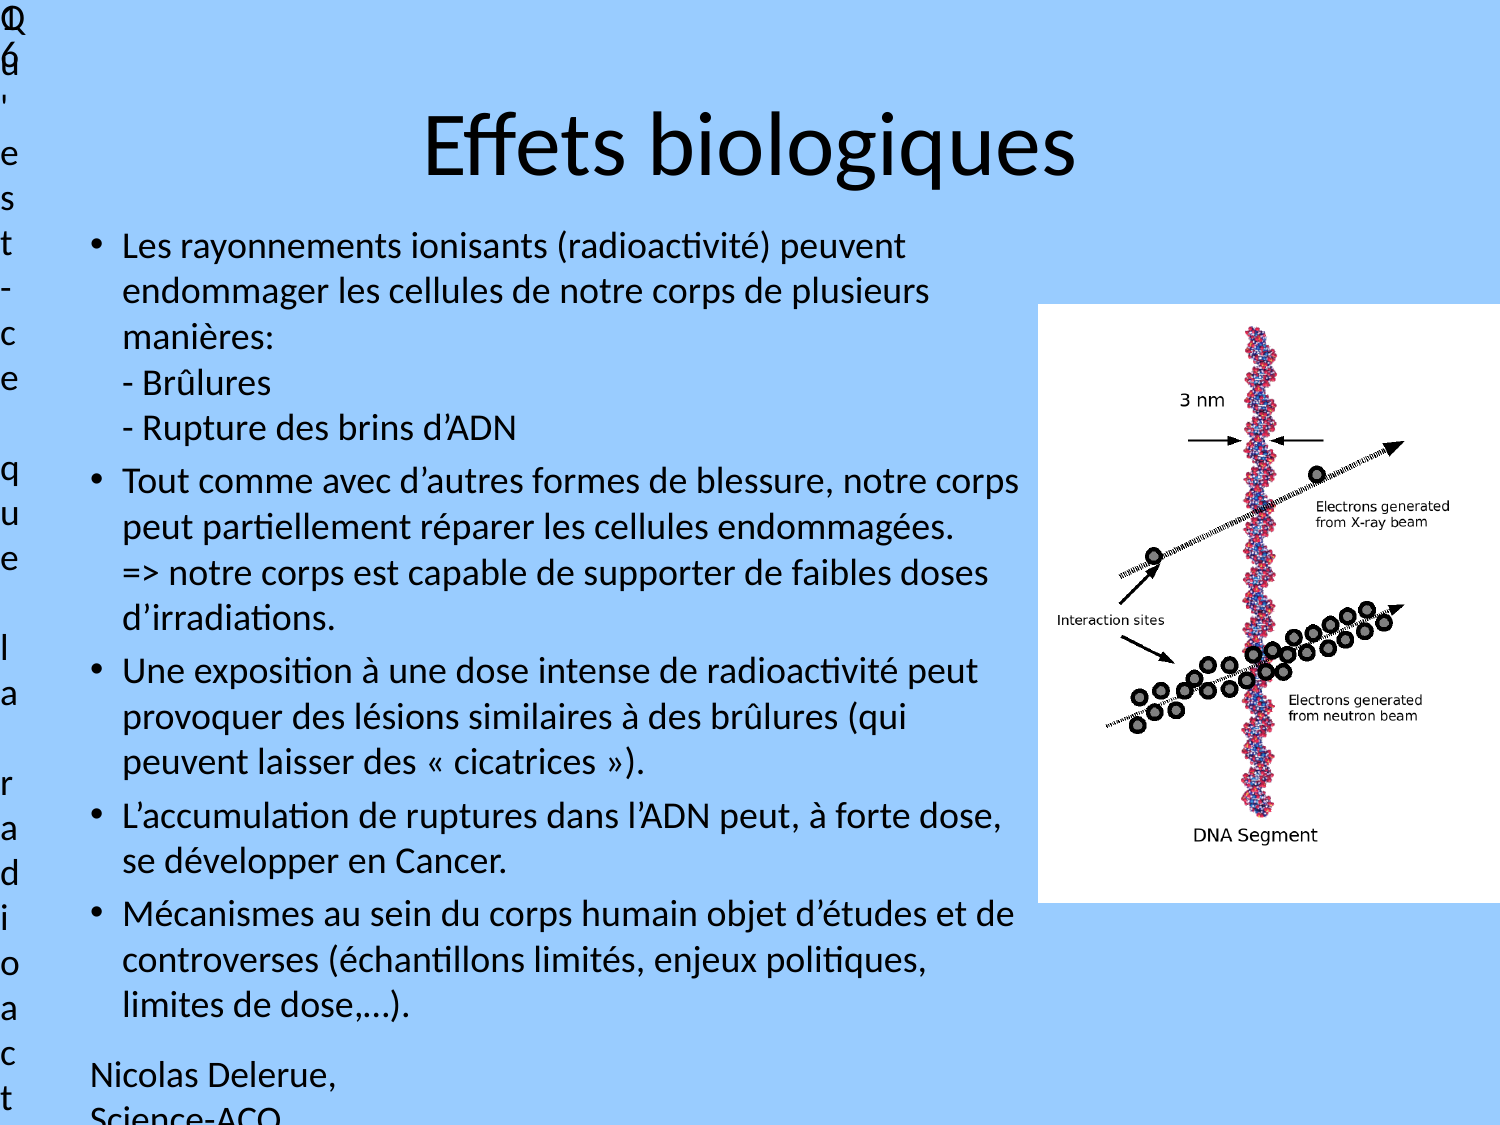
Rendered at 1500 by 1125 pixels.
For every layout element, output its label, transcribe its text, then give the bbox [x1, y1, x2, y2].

slide_number Nicolas Delerue, Science-ACO http://science-aco.fr http://nicolas.delerue.org [75, 1042, 428, 1103]
title Effets biologiques [75, 45, 1425, 233]
picture [1038, 304, 1500, 903]
list Les rayonnements ionisants (radioactivité) peuvent endommager les cellules de notre corps de plusieurs manières: - Brûlures - Rupture des brins d’ADN Tout comme avec d’autres formes de blessure, notre corps peut partiellement réparer les cellules endommagées. => notre corps est capable de supporter de faibles doses d’irradiations. Une exposition à une dose intense de radioactivité peut provoquer des lésions similaires à des brûlures (qui peuvent laisser des « cicatrices »). L’accumulation de ruptures dans l’ADN peut, à forte dose, se développer en Cancer. Mécanismes au sein du corps humain objet d’études et de controverses (échantillons limités, enjeux politiques, limites de dose,…). [75, 212, 1039, 1043]
